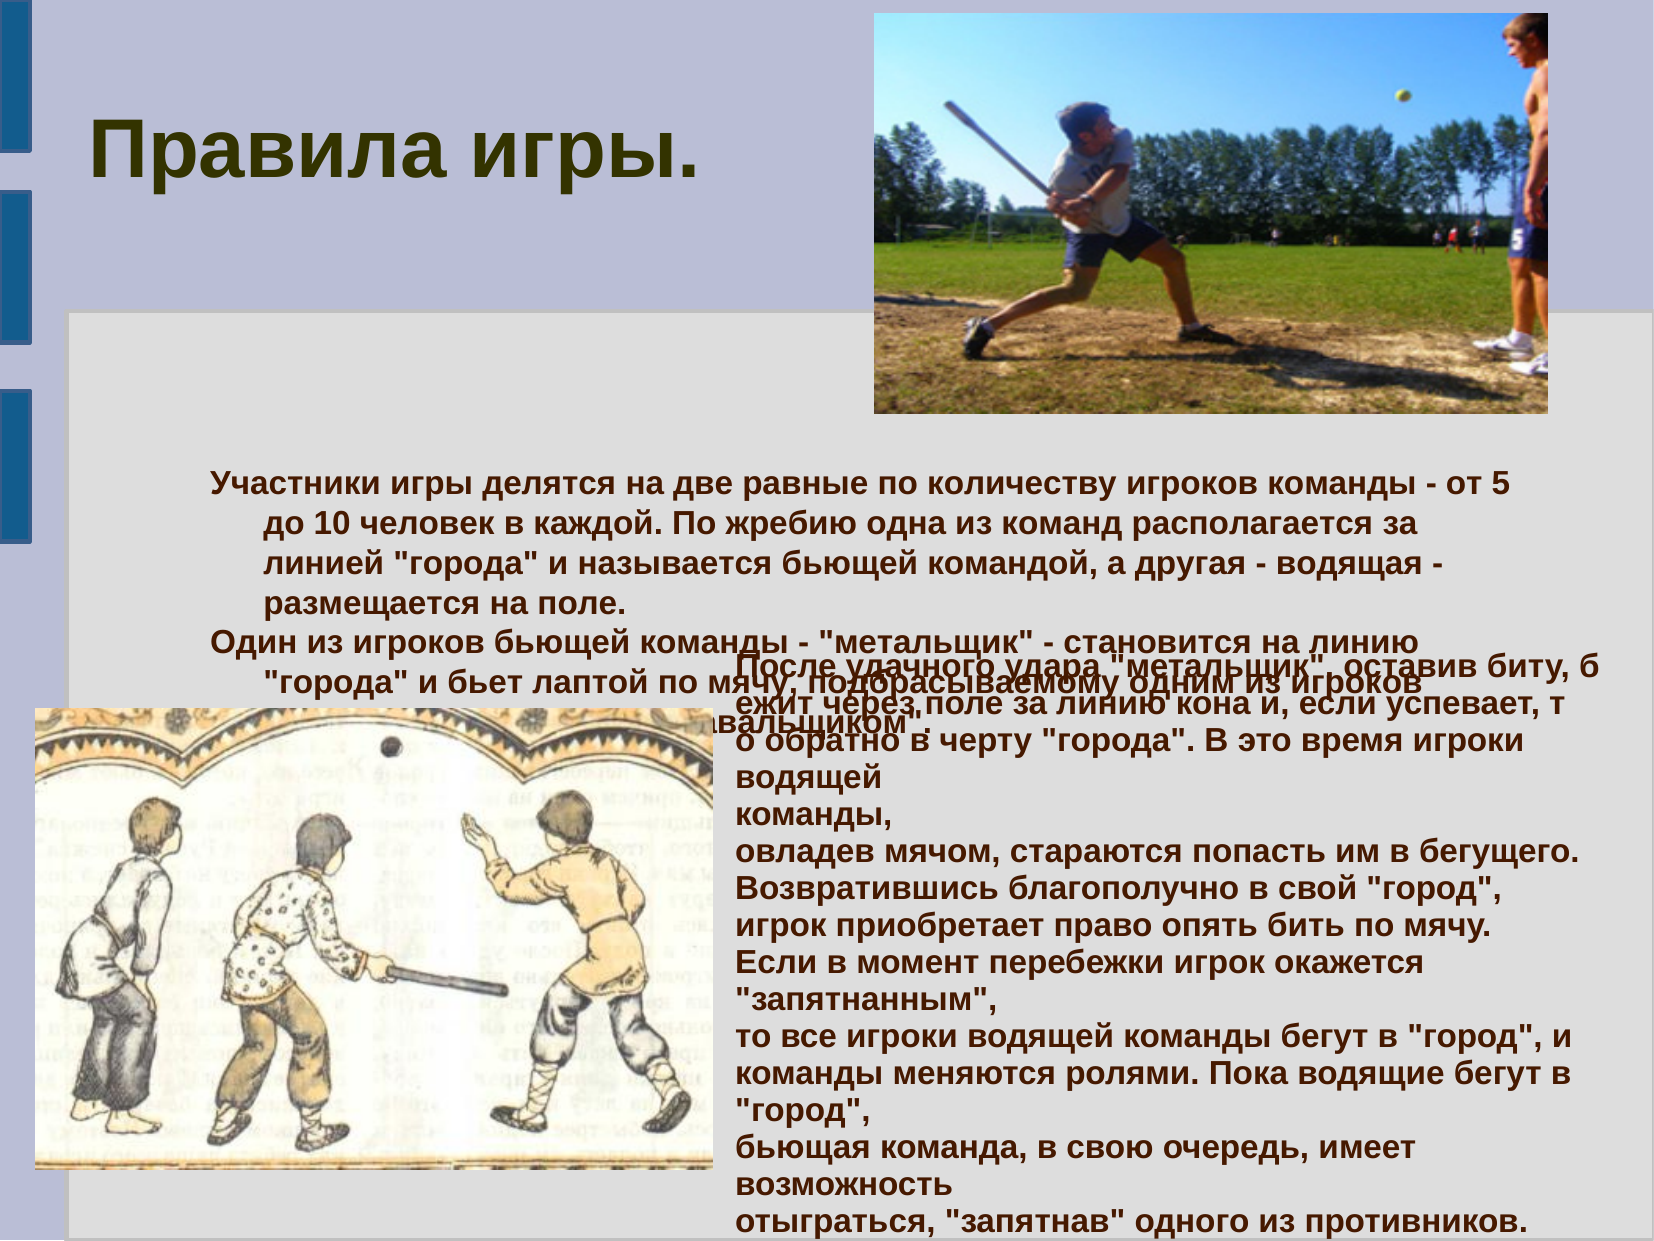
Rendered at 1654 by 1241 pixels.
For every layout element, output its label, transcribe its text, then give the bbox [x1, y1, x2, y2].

text_box После удачного удара "метальщик", оставив биту, б ежит через поле за линию кона и, если успевает, т о обратно в черту "города". В это время игроки водящей команды, овладев мячом, стараются попасть им в бегущего. Возвратившись благополучно в свой "город", игрок приобретает право опять бить по мячу. Если в момент перебежки игрок окажется "запятнанным", то все игроки водящей команды бегут в "город", и команды меняются ролями. Пока водящие бегут в "город", бьющая команда, в свою очередь, имеет возможность отыграться, "запятнав" одного из противников. Победителем считается команда, набравшая большее количество очков. [720, 602, 1639, 1192]
picture [35, 708, 713, 1170]
list Участники игры делятся на две равные по количеству игроков команды - от 5 до 10 человек в каждой. По жребию одна из команд располагается за линией "города" и называется бьющей командой, а другая - водящая - размещается на поле. Один из игроков бьющей команды - "метальщик" - становится на линию "города" и бьет лаптой по мячу, подбрасываемому одним из игроков водящей команды — "подавальщиком". [121, 70, 1534, 1200]
text_box Правила игры. [70, 94, 836, 260]
picture [874, 13, 1548, 414]
